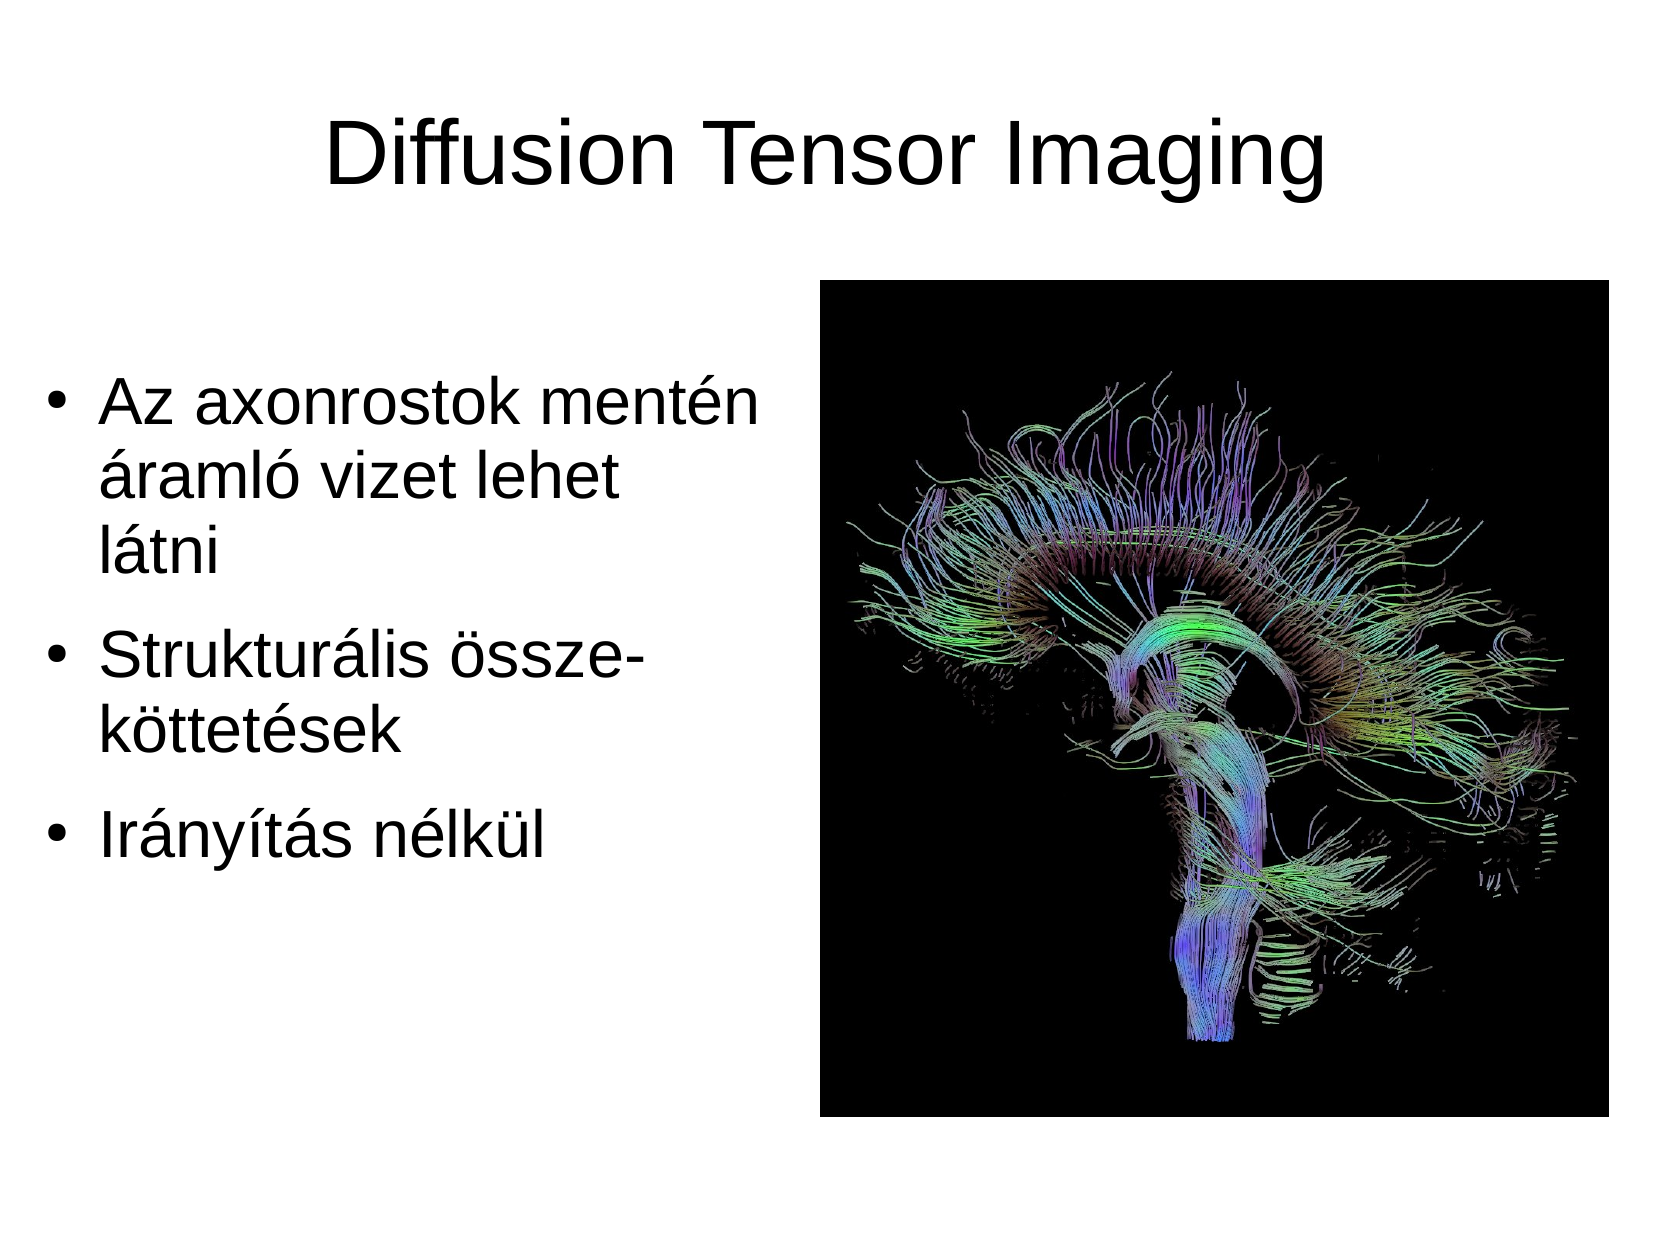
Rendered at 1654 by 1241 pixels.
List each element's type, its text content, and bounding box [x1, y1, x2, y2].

picture [820, 280, 1609, 1117]
list Az axonrostok mentén áramló vizet lehet látni Strukturális össze- köttetések Irányítás nélkül [27, 363, 1516, 1183]
title Diffusion Tensor Imaging [82, 49, 1571, 257]
